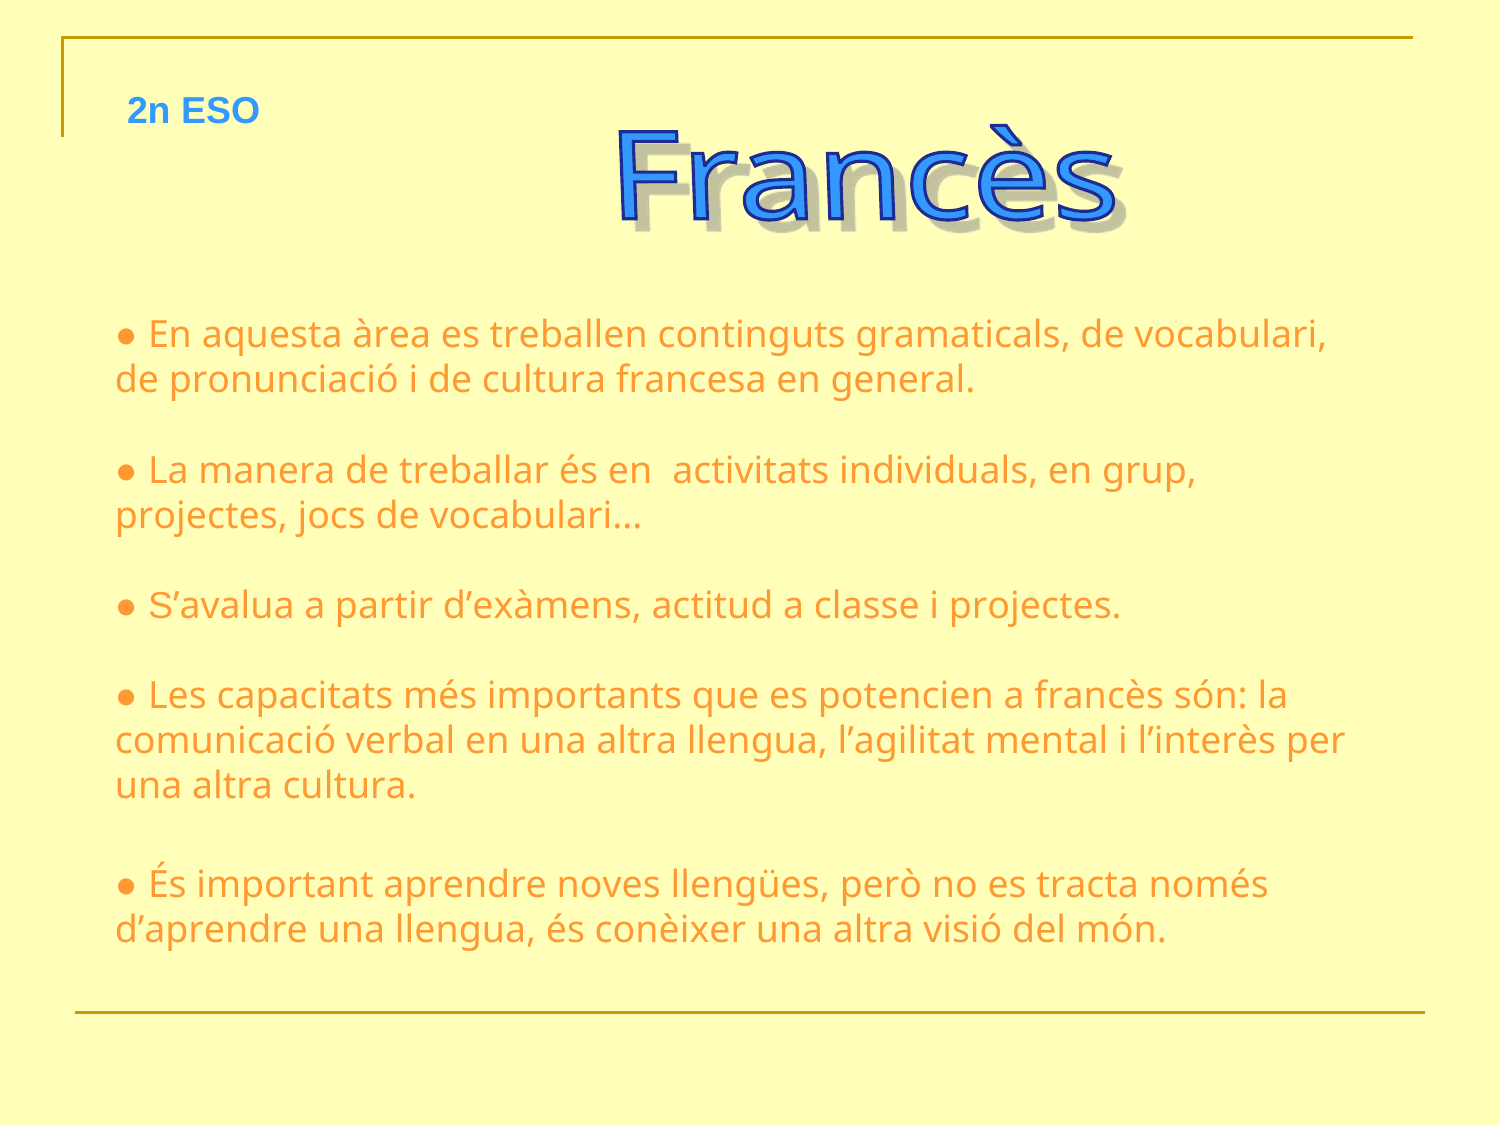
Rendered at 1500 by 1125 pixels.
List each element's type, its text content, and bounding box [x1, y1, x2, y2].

text_box Francès [620, 131, 677, 219]
text_box Francès [827, 152, 894, 219]
text_box Francès [979, 152, 1045, 220]
text_box Francès [991, 125, 1021, 145]
text_box 2n ESO [112, 78, 479, 184]
text_box Francès [744, 152, 807, 220]
text_box ● En aquesta àrea es treballen continguts gramaticals, de vocabulari, de pronunciació i de cultura francesa en general. ● La manera de treballar és en activitats individuals, en grup, projectes, jocs de vocabulari... ● S’avalua a partir d’exàmens, actitud a classe i projectes. ● Les capacitats més importants que es potencien a francès són: la comunicació verbal en una altra llengua, l’agilitat mental i l’interès per una altra cultura. ● És important aprendre noves llengües, però no es tracta només d’aprendre una llengua, és conèixer una altra visió del món. [100, 302, 1376, 958]
text_box Francès [1058, 152, 1114, 220]
text_box Francès [692, 152, 737, 219]
text_box Francès [911, 152, 968, 220]
